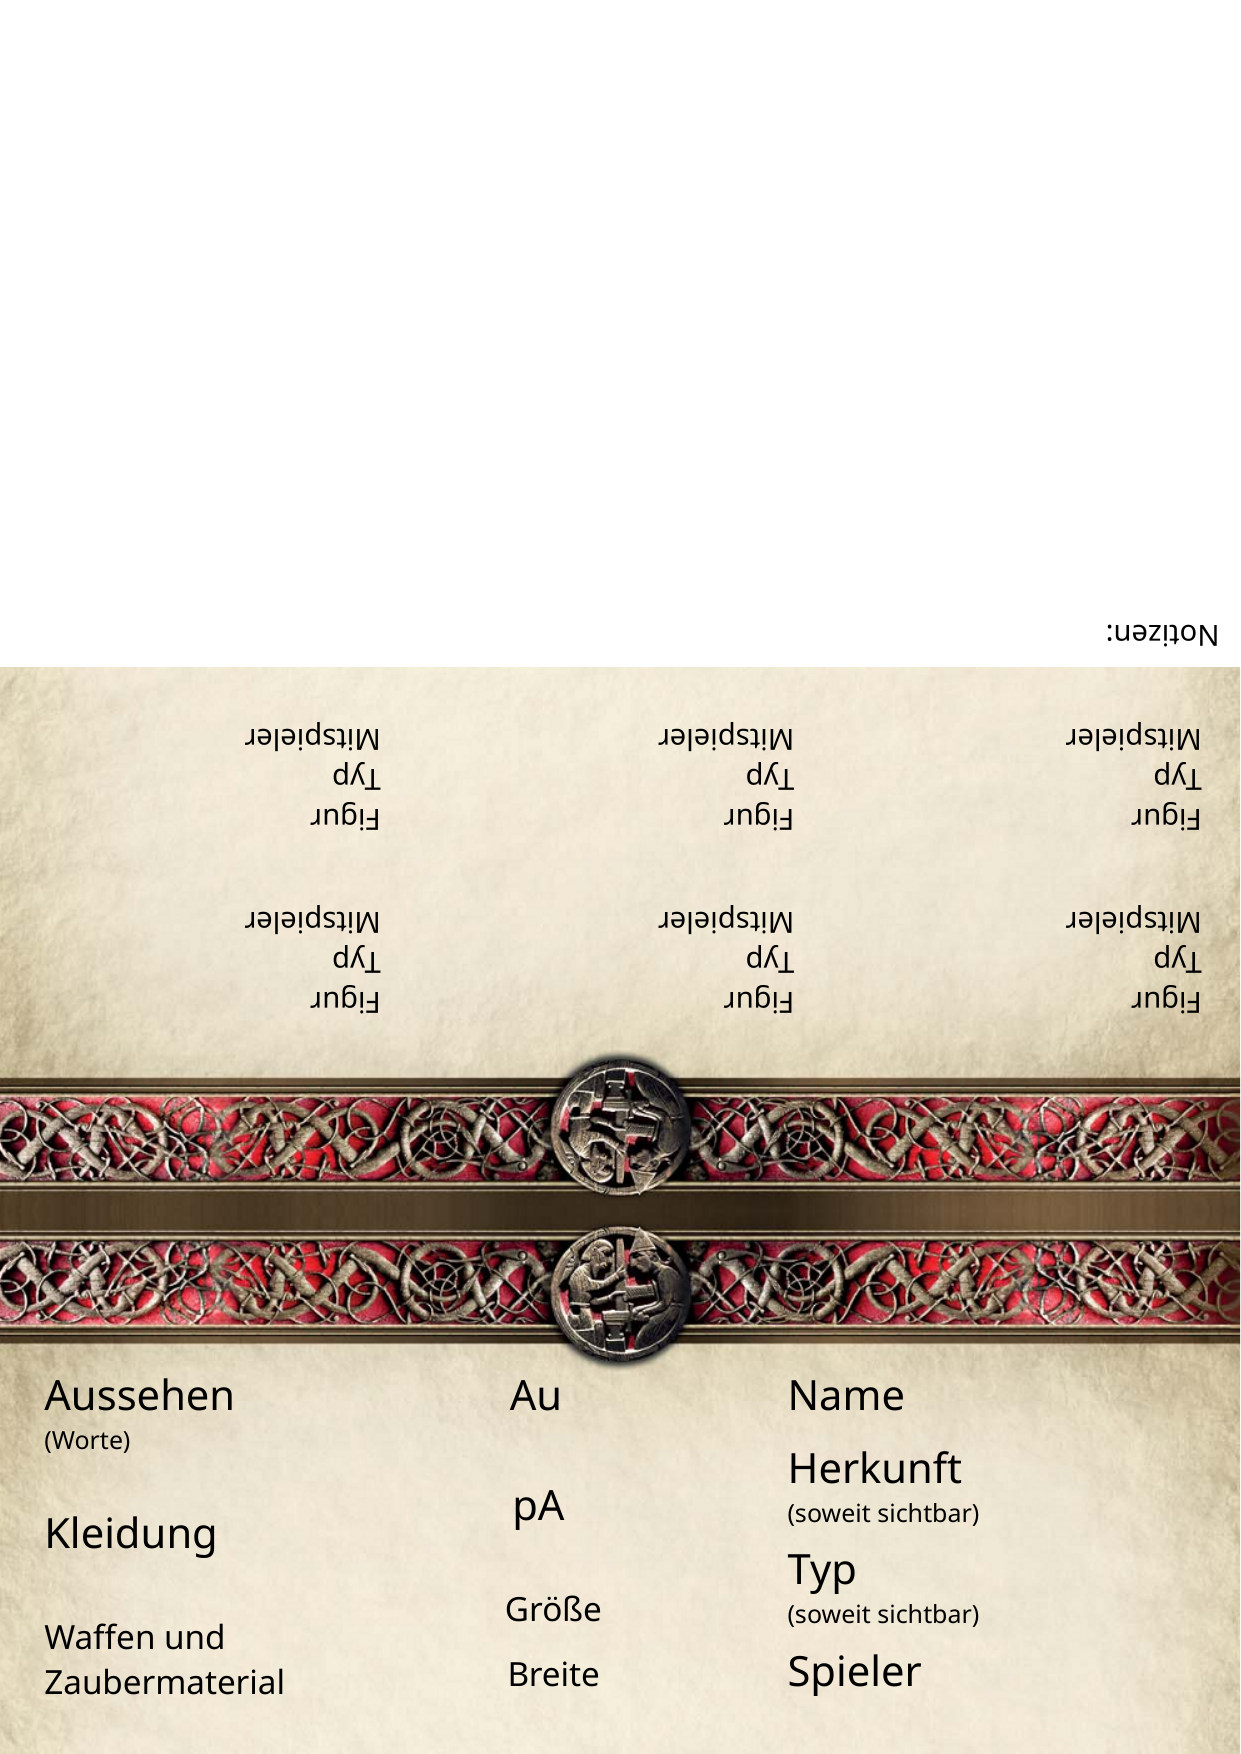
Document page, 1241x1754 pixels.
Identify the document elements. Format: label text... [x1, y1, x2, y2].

text_box Aussehen (Worte) [29, 1358, 296, 1454]
text_box Herkunft (soweit sichtbar) [772, 1431, 1039, 1527]
text_box Figur Typ Mitspieler [1027, 903, 1217, 1031]
text_box Breite [492, 1643, 759, 1699]
text_box Kleidung [29, 1496, 296, 1562]
text_box Spieler [772, 1633, 1039, 1699]
text_box Größe [490, 1578, 756, 1634]
picture [0, 667, 1241, 1754]
text_box Au [495, 1358, 761, 1424]
text_box Figur Typ Mitspieler [206, 720, 396, 848]
text_box Typ (soweit sichtbar) [772, 1532, 1039, 1628]
text_box pA [497, 1468, 764, 1534]
text_box Notizen: [968, 613, 1235, 664]
text_box Name [772, 1358, 1039, 1424]
text_box Figur Typ Mitspieler [620, 720, 810, 848]
text_box Figur Typ Mitspieler [1027, 720, 1217, 848]
text_box Waffen und Zaubermaterial [29, 1606, 308, 1702]
text_box Figur Typ Mitspieler [620, 903, 810, 1031]
text_box Figur Typ Mitspieler [206, 903, 396, 1031]
